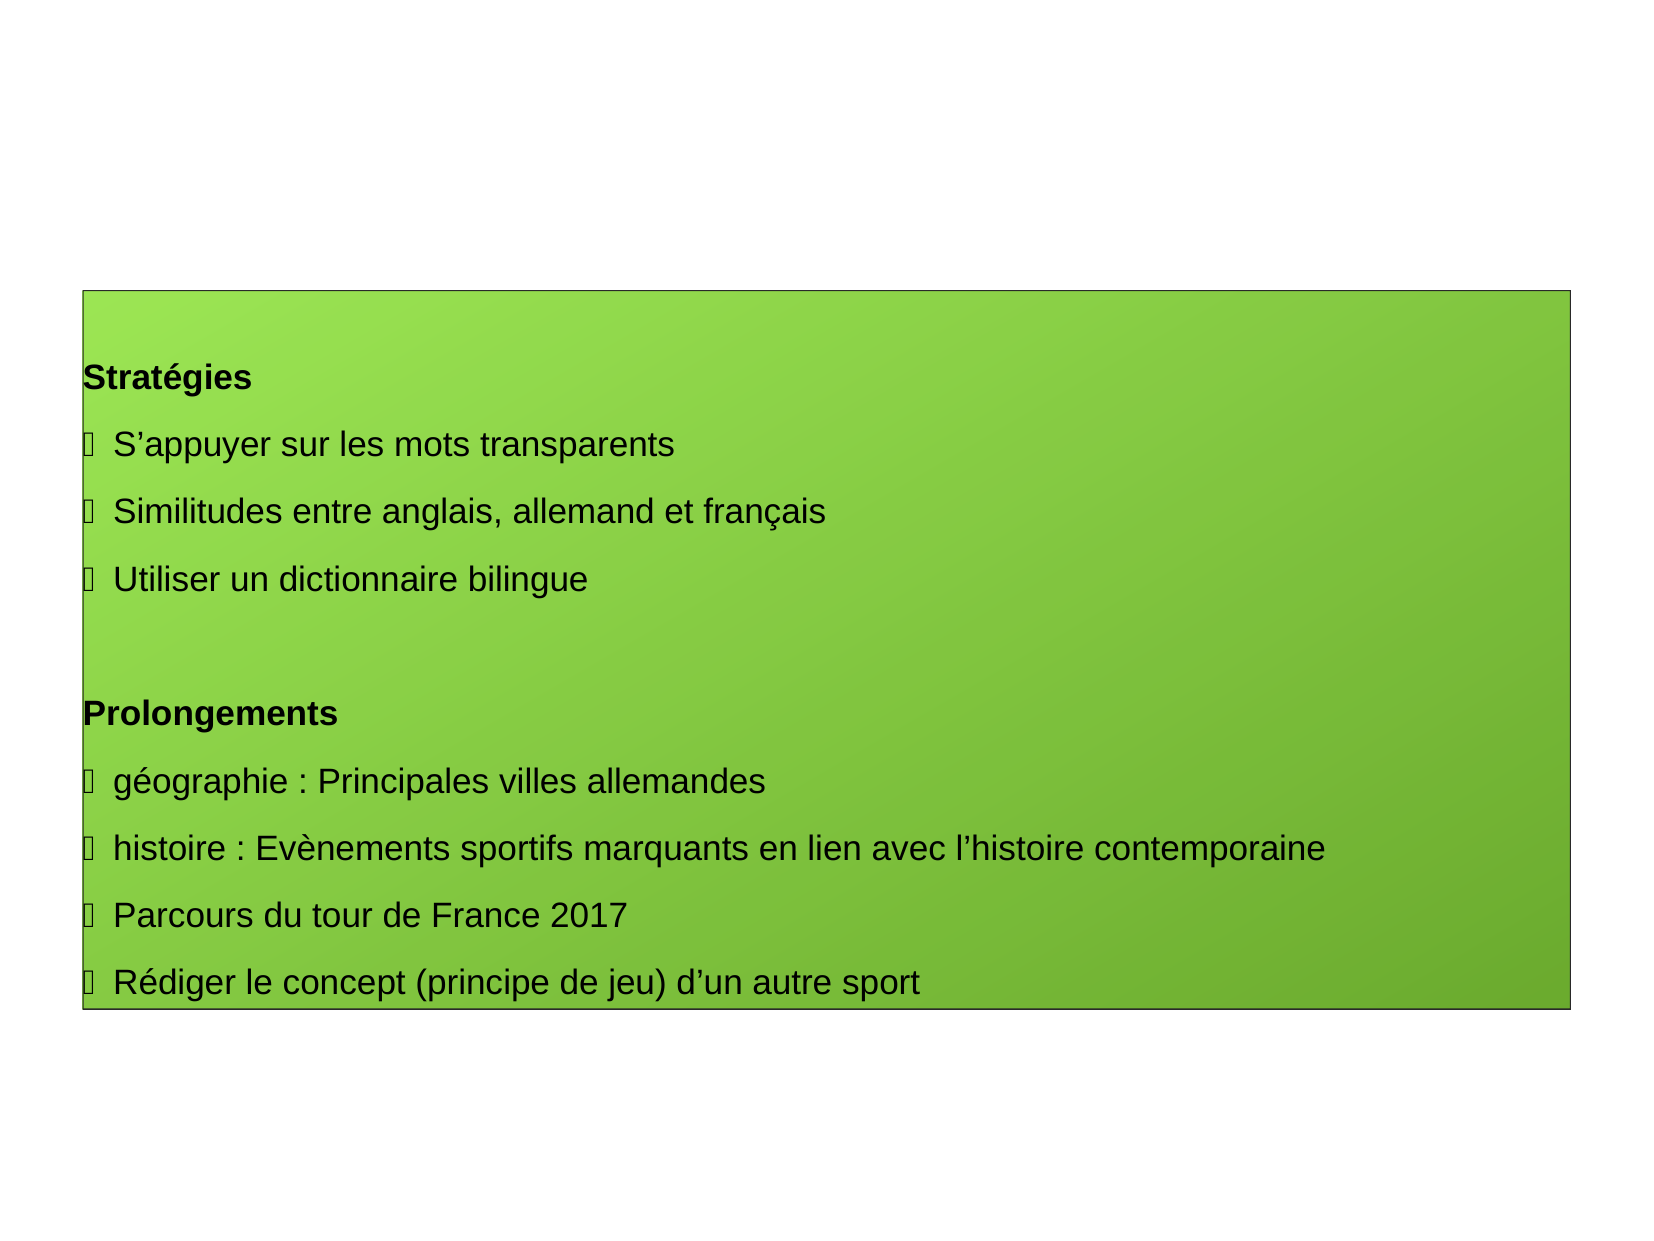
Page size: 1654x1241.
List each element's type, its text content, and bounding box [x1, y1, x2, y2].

list Stratégies  S’appuyer sur les mots transparents  Similitudes entre anglais, allemand et français  Utiliser un dictionnaire bilingue Prolongements  géographie : Principales villes allemandes  histoire : Evènements sportifs marquants en lien avec l’histoire contemporaine  Parcours du tour de France 2017  Rédiger le concept (principe de jeu) d’un autre sport [82, 290, 1571, 1010]
